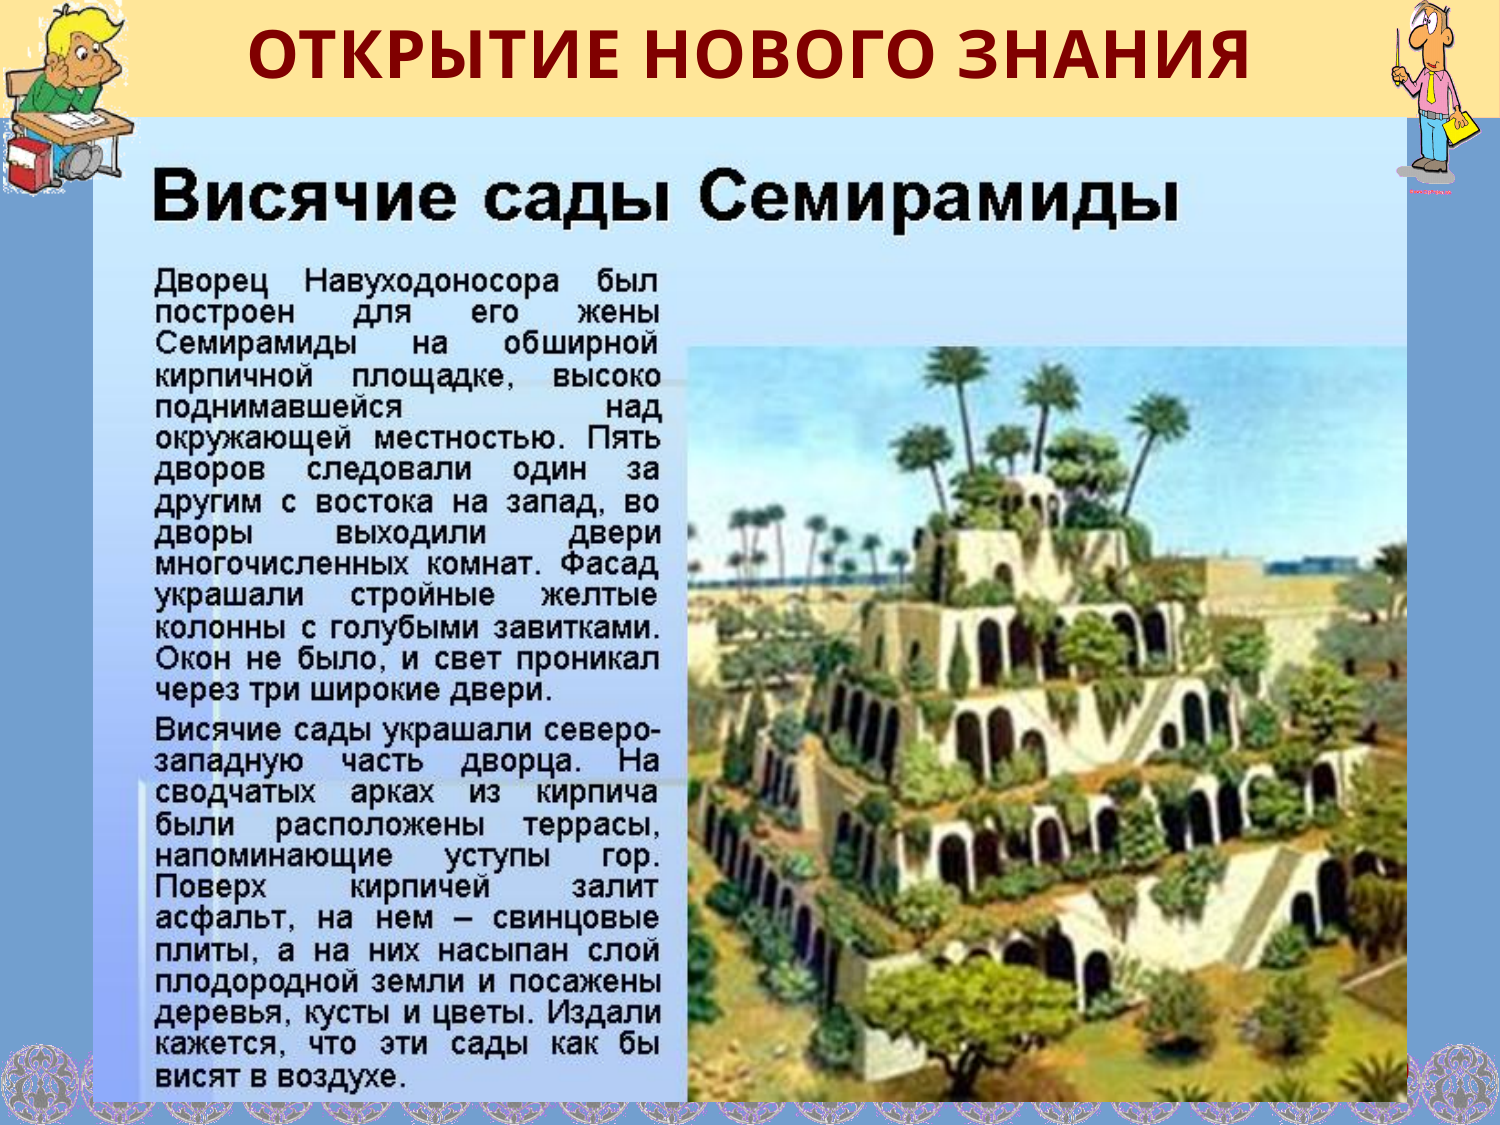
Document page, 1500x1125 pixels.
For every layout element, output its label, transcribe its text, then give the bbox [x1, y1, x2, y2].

title ОТКРЫТИЕ НОВОГО ЗНАНИЯ [163, 0, 1351, 117]
picture [0, 0, 1500, 1125]
slide_number <number><number> [1074, 1042, 1425, 1103]
